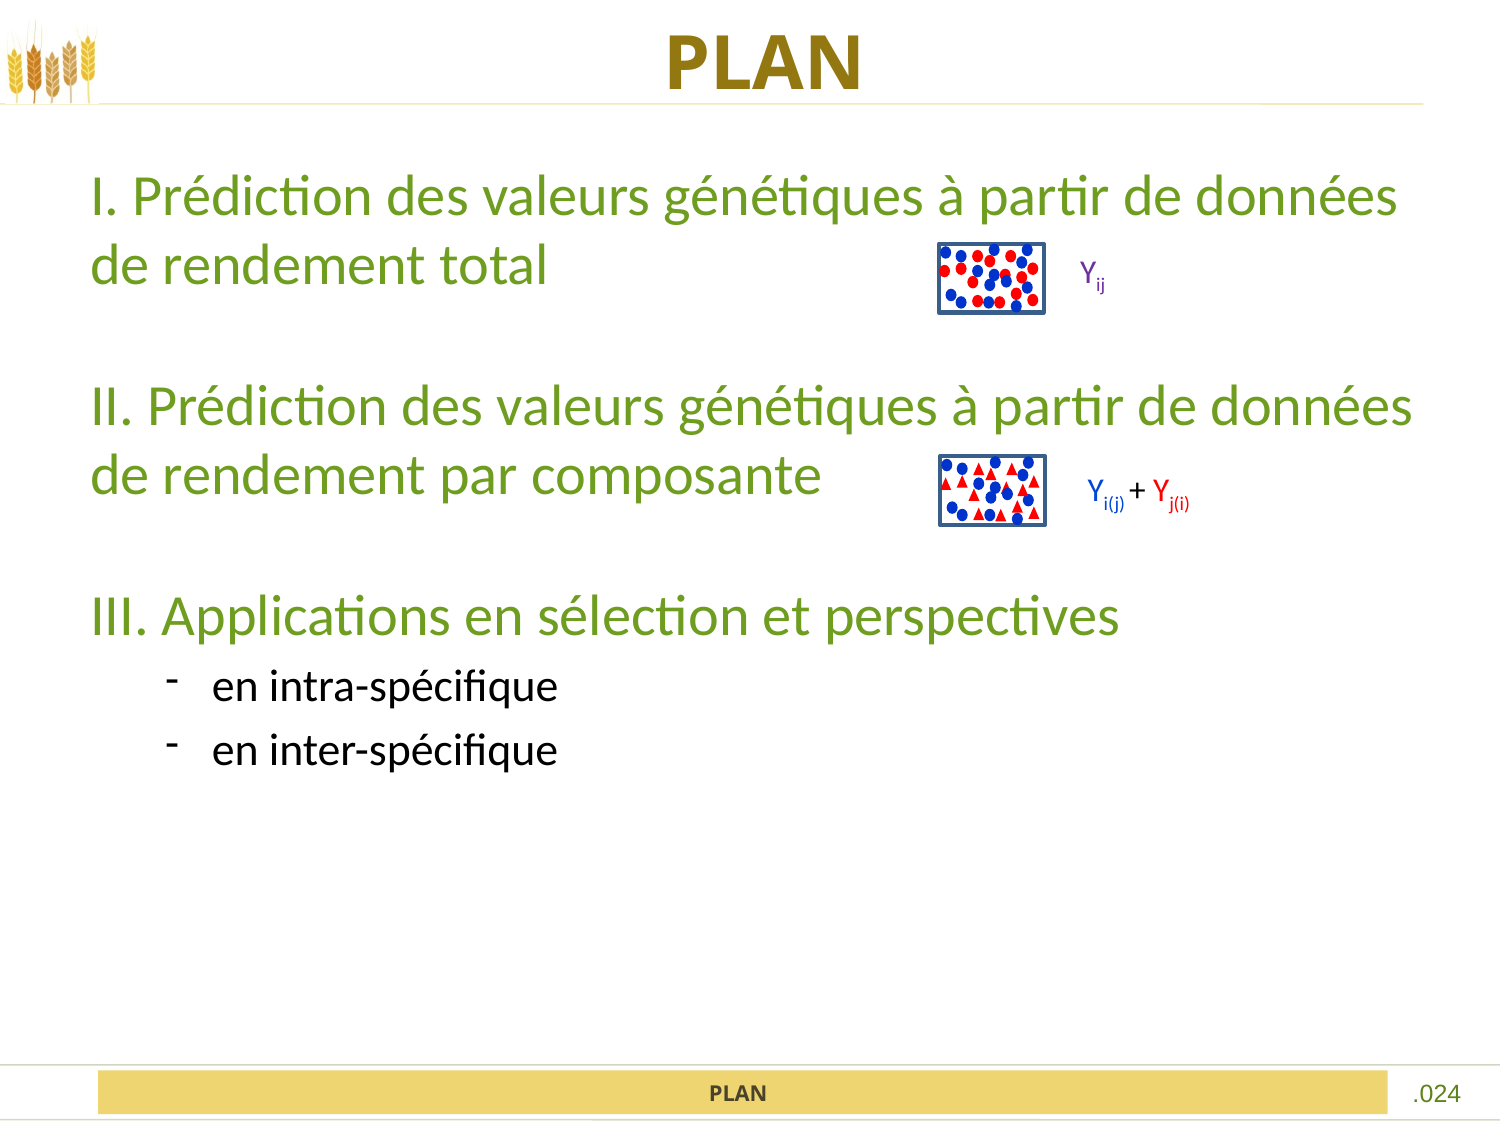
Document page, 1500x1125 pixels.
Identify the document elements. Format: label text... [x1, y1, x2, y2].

text_box [945, 288, 967, 309]
text_box Yi(j) + Yj(i) [1072, 461, 1262, 517]
text_box [1005, 243, 1039, 275]
text_box [1028, 506, 1040, 519]
text_box PLAN [112, 1079, 1365, 1106]
text_box [1006, 456, 1034, 482]
text_box [984, 268, 1012, 292]
text_box [940, 246, 952, 259]
list I. Prédiction des valeurs génétiques à partir de données de rendement total II. Prédiction des valeurs génétiques à partir de données de rendement par composante III. Applications en sélection et perspectives en intra-spécifique en inter-spécifique [75, 149, 1459, 1005]
text_box [1011, 500, 1023, 526]
text_box [1017, 483, 1034, 507]
text_box [941, 458, 953, 472]
text_box [985, 456, 1013, 504]
text_box [984, 243, 1000, 268]
text_box [1028, 475, 1040, 488]
text_box [940, 477, 952, 490]
text_box [973, 507, 1007, 522]
text_box Yij [1065, 242, 1136, 298]
text_box [968, 477, 985, 501]
text_box [939, 264, 951, 278]
text_box [967, 264, 984, 289]
title PLAN [103, 7, 1425, 103]
text_box [973, 462, 985, 476]
picture [5, 18, 99, 104]
text_box [1010, 271, 1039, 313]
text_box [972, 294, 1006, 309]
text_box [972, 249, 984, 263]
text_box [946, 501, 968, 522]
text_box [956, 462, 968, 488]
text_box [955, 249, 967, 275]
